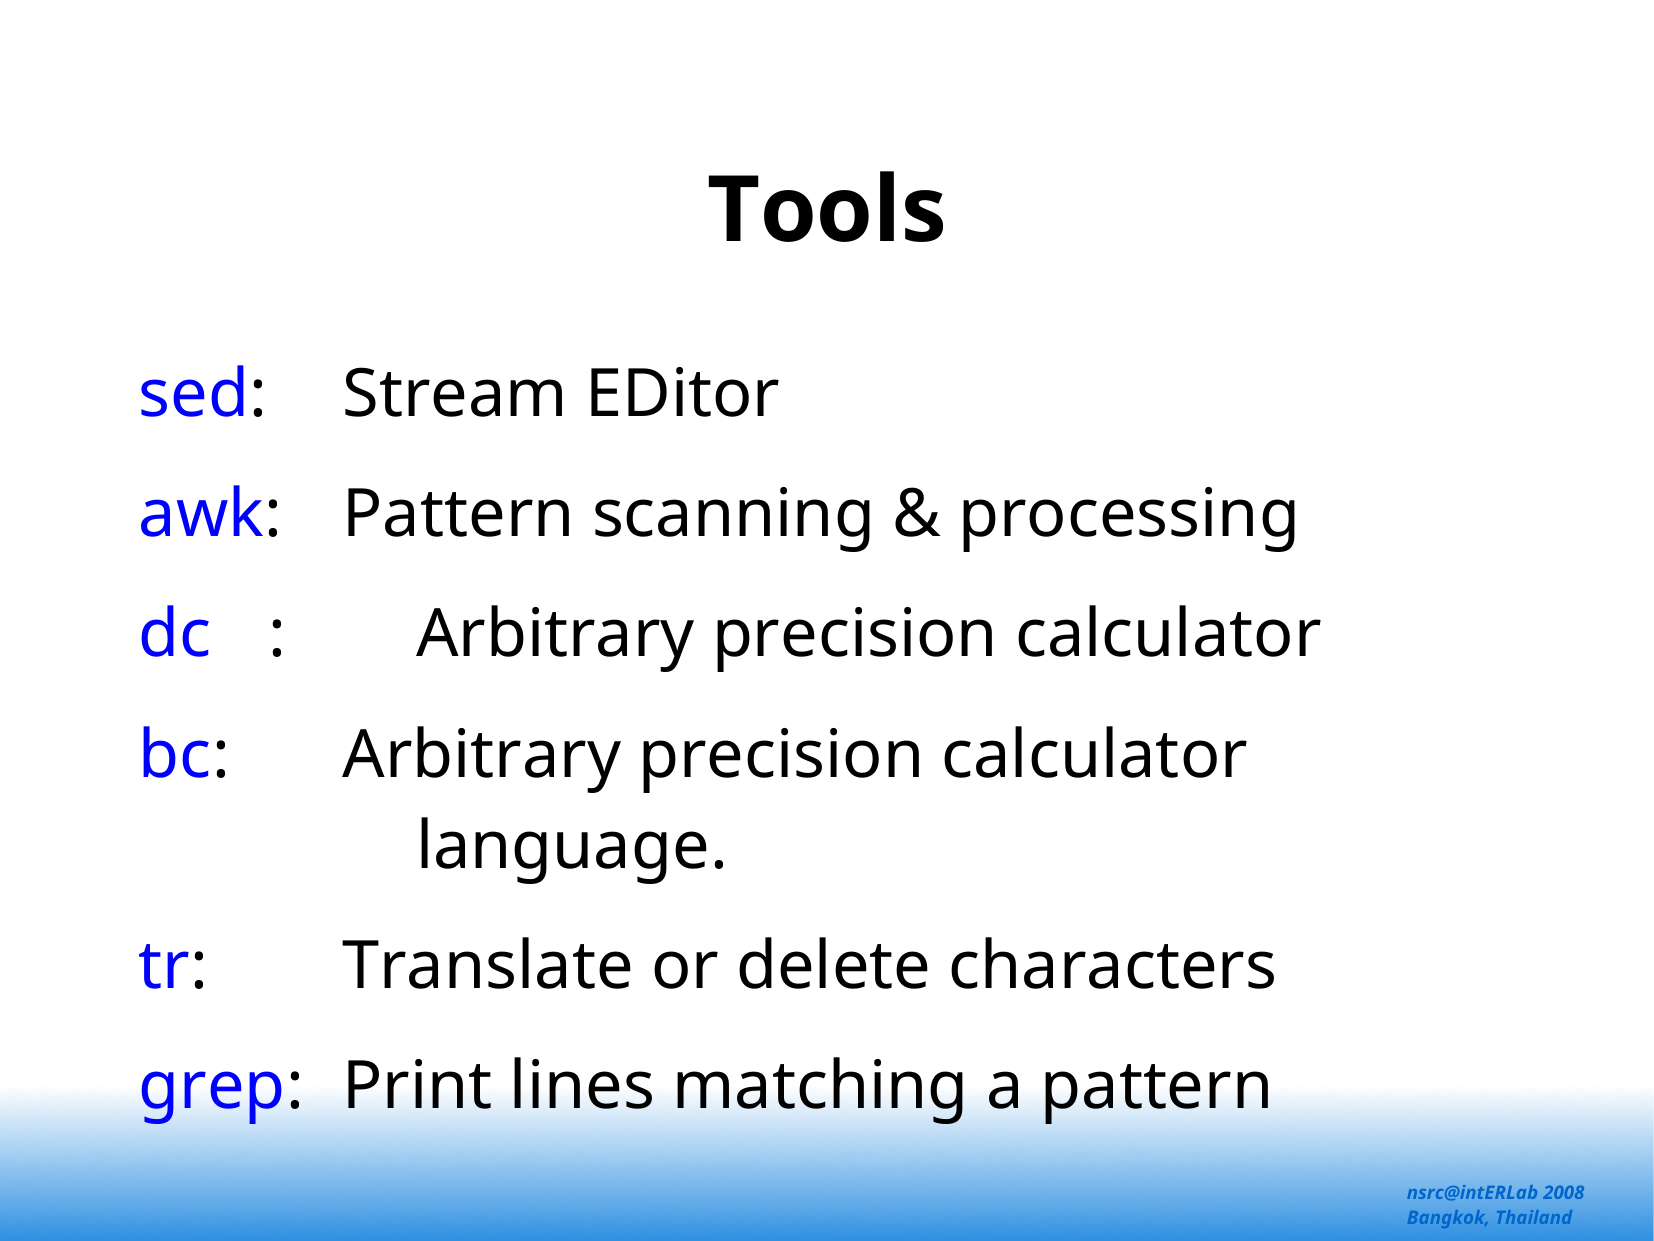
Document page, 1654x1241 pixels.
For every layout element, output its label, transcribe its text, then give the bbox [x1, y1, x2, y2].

picture [0, 1083, 1654, 1241]
title Tools [121, 102, 1534, 310]
list sed: Stream EDitor awk: Pattern scanning & processing dc : Arbitrary precision calculator bc: Arbitrary precision calculator language. tr: Translate or delete characters grep: Print lines matching a pattern [121, 344, 1534, 1127]
